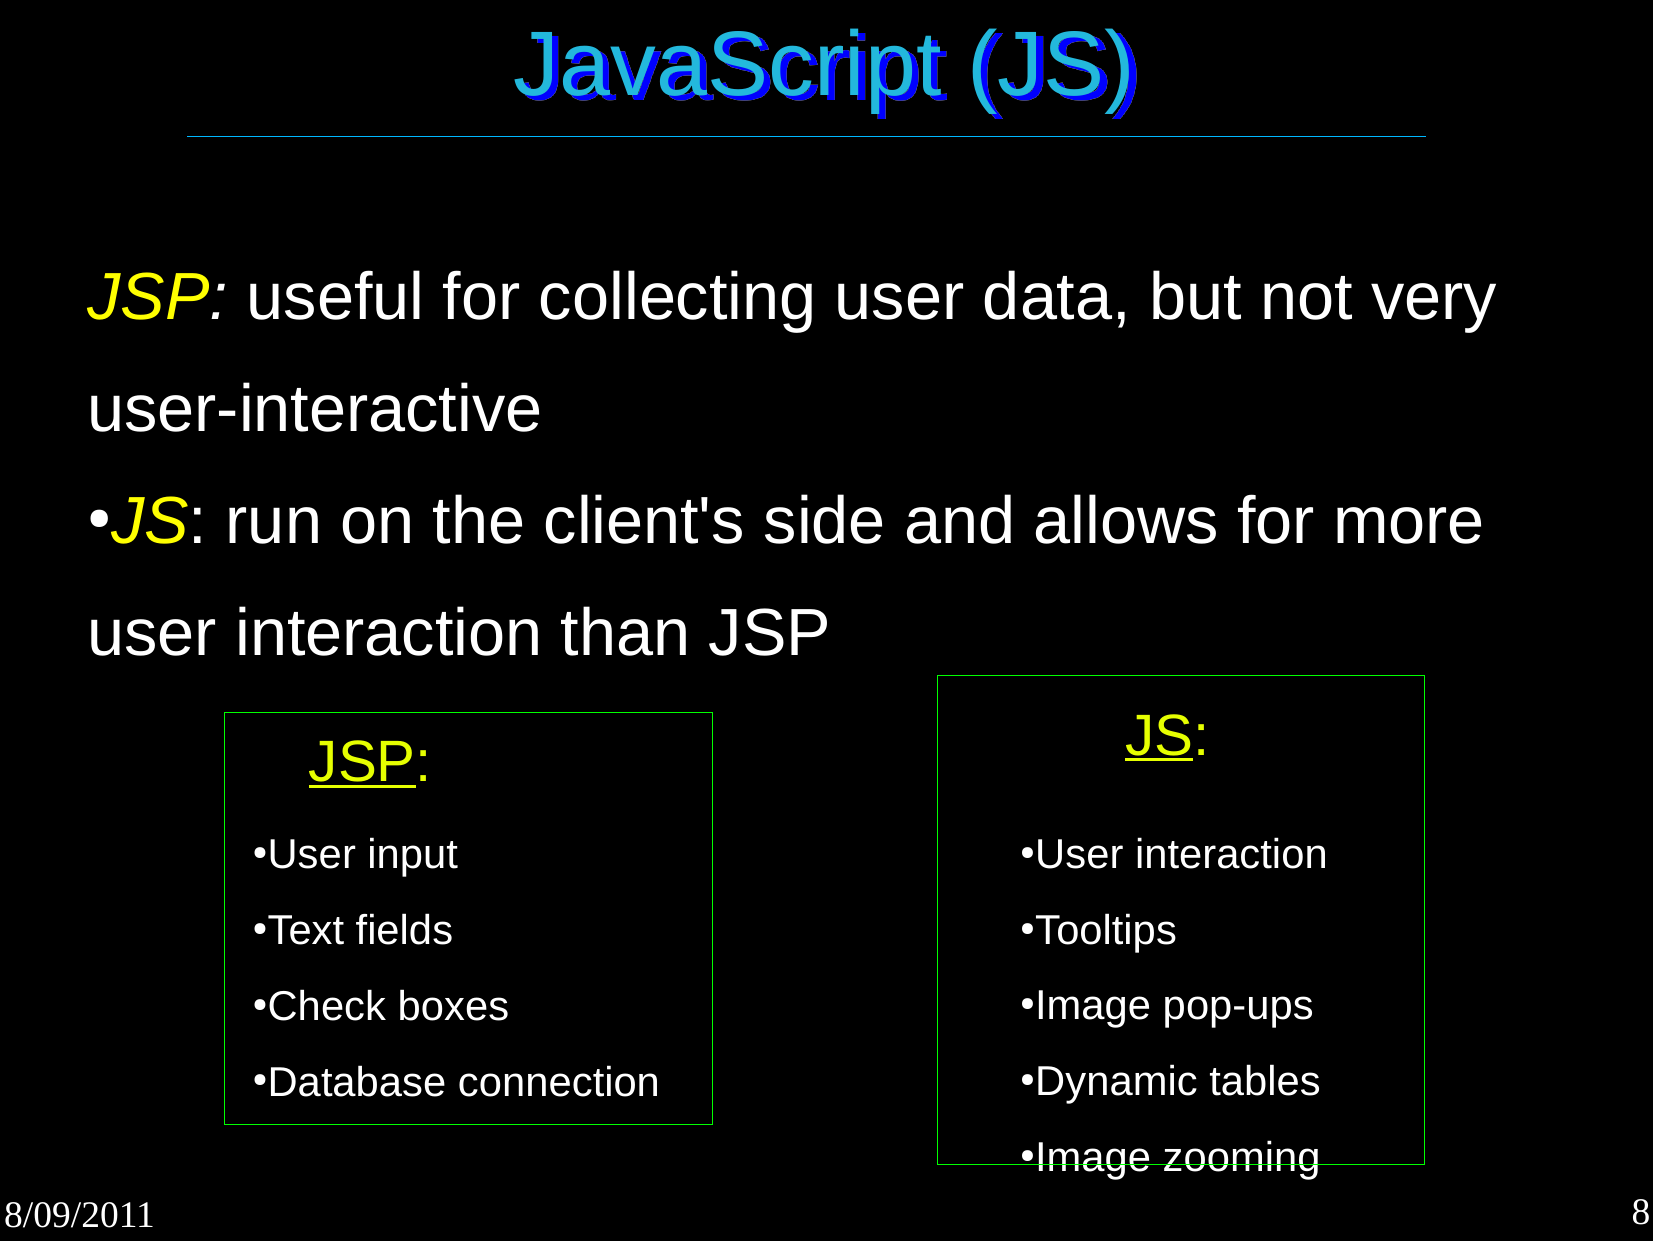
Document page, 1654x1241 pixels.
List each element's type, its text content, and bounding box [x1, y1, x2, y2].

text_box User interaction Tooltips Image pop-ups Dynamic tables Image zooming [1020, 787, 1501, 1201]
text_box JSP: useful for collecting user data, but not very user-interactive JS: run on the client's side and allows for more user interaction than JSP [87, 141, 1576, 751]
text_box User interaction Tooltips Image pop-ups Dynamic tables Image zooming [1020, 787, 1424, 1164]
text_box User input Text fields Check boxes Database connection [252, 751, 733, 1163]
text_box JavaScript (JS) [0, 5, 1653, 123]
text_box 8/09/2011 [0, 1187, 170, 1241]
text_box JSP: [294, 751, 482, 802]
text_box JS: [1073, 751, 1262, 788]
text_box User input Text fields Check boxes Database connection [252, 751, 712, 1124]
text_box 8 [1507, 1184, 1653, 1241]
